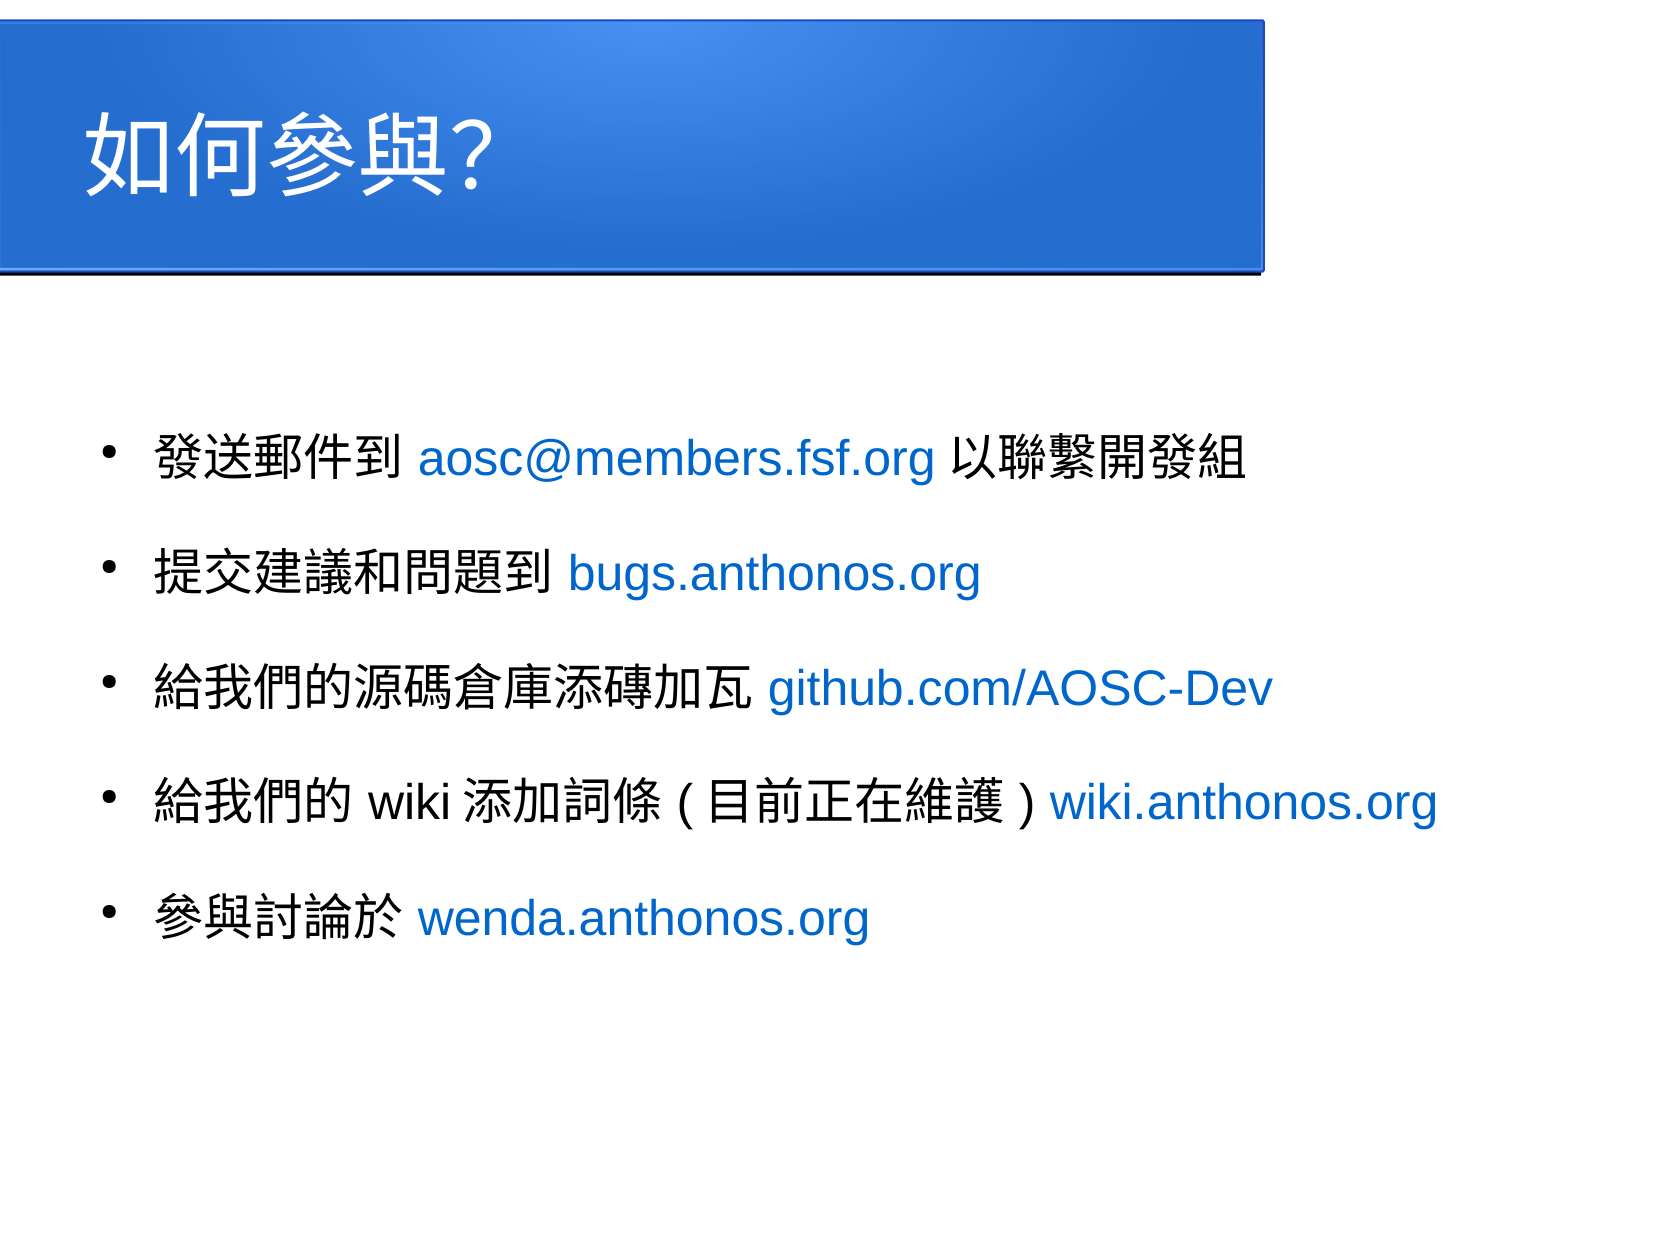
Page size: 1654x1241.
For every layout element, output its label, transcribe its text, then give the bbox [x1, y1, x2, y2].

list 發送郵件到aosc@members.fsf.org以聯繫開發組 提交建議和問題到bugs.anthonos.org 給我們的源碼倉庫添磚加瓦github.com/AOSC-Dev 給我們的wiki添加詞條(目前正在維護) wiki.anthonos.org 參與討論於wenda.anthonos.org [82, 417, 1571, 1137]
title 如何參與？ [82, 47, 1235, 252]
